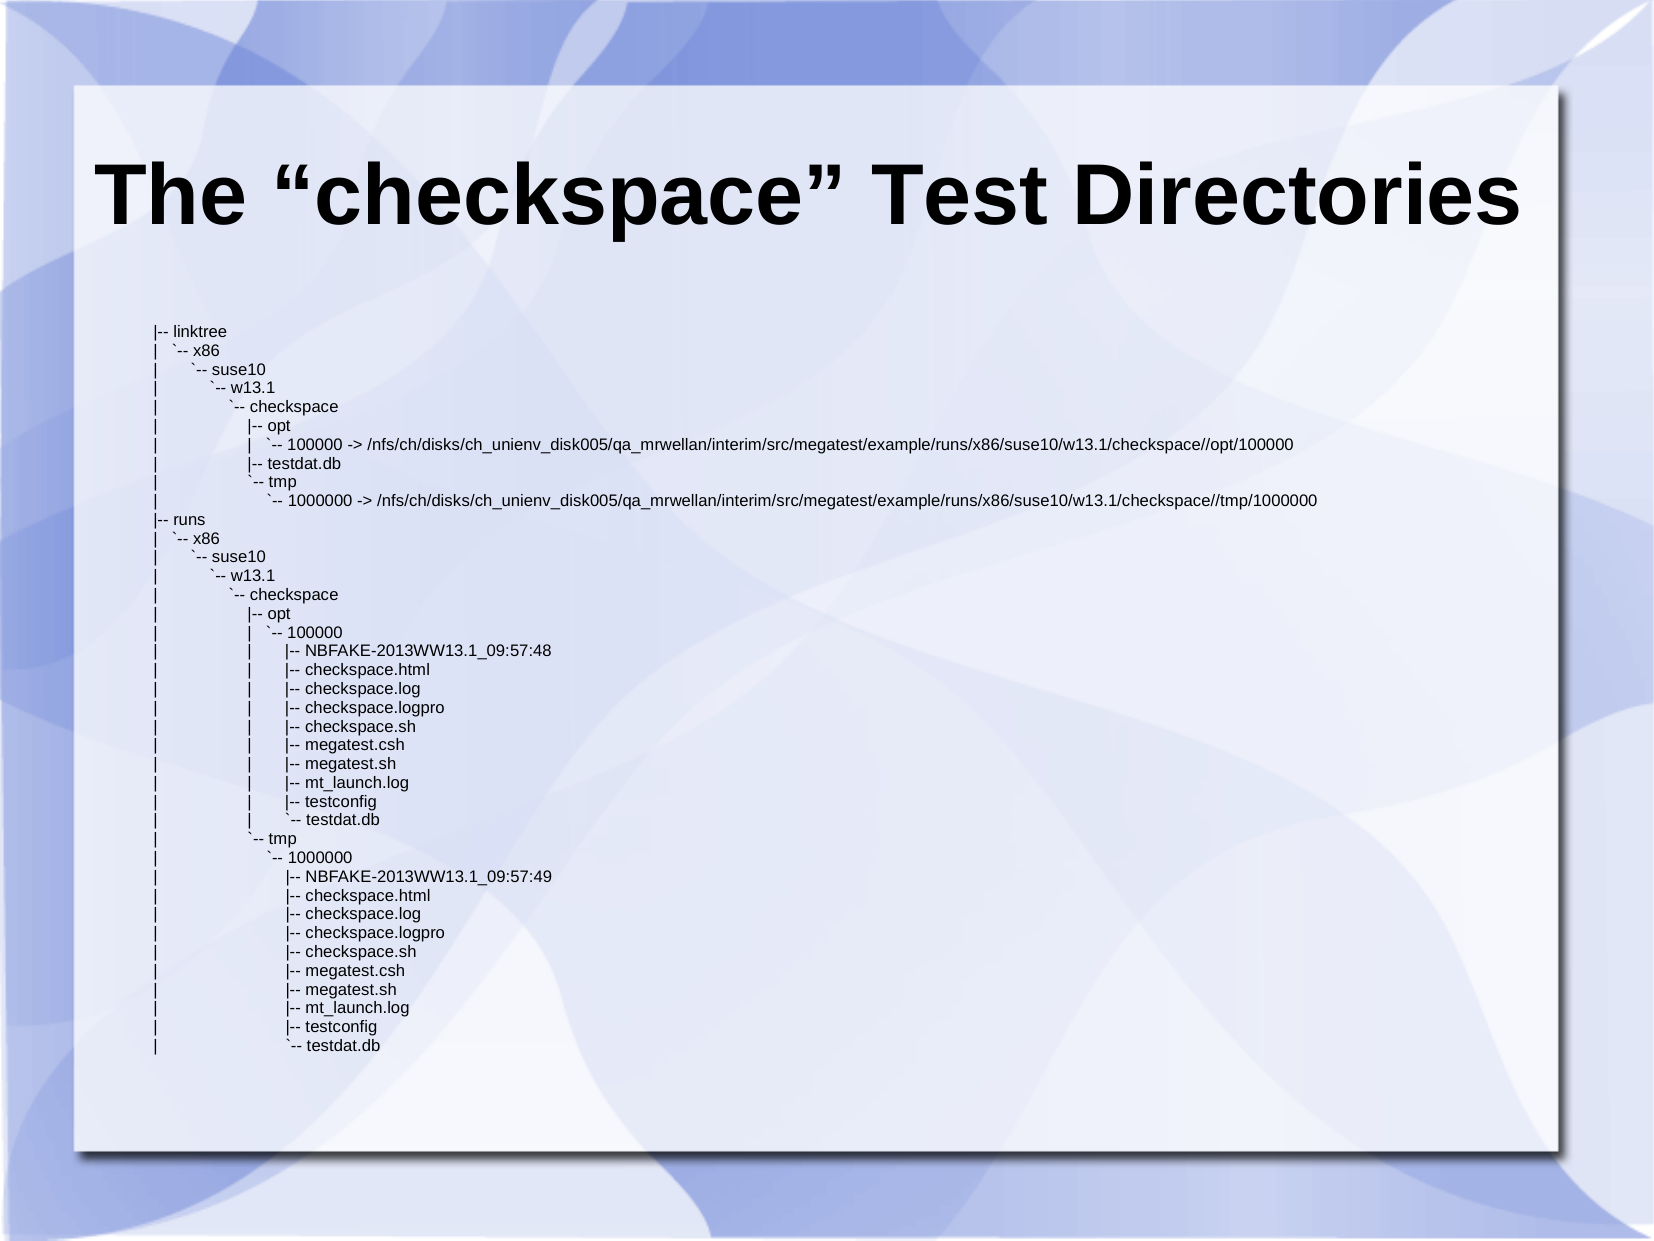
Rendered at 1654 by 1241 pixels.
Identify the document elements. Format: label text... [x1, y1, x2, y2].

title The “checkspace” Test Directories [82, 98, 1536, 291]
text_box |-- linktree | `-- x86 | `-- suse10 | `-- w13.1 | `-- checkspace | |-- opt | | `-- 100000 -> /nfs/ch/disks/ch_unienv_disk005/qa_mrwellan/interim/src/megatest/example/runs/x86/suse10/w13.1/checkspace//opt/100000 | |-- testdat.db | `-- tmp | `-- 1000000 -> /nfs/ch/disks/ch_unienv_disk005/qa_mrwellan/interim/src/megatest/example/runs/x86/suse10/w13.1/checkspace//tmp/1000000 |-- runs | `-- x86 | `-- suse10 | `-- w13.1 | `-- checkspace | |-- opt | | `-- 100000 | | |-- NBFAKE-2013WW13.1_09:57:48 | | |-- checkspace.html | | |-- checkspace.log | | |-- checkspace.logpro | | |-- checkspace.sh | | |-- megatest.csh | | |-- megatest.sh | | |-- mt_launch.log | | |-- testconfig | | `-- testdat.db | `-- tmp | `-- 1000000 | |-- NBFAKE-2013WW13.1_09:57:49 | |-- checkspace.html | |-- checkspace.log | |-- checkspace.logpro | |-- checkspace.sh | |-- megatest.csh | |-- megatest.sh | |-- mt_launch.log | |-- testconfig | `-- testdat.db [138, 315, 1456, 1063]
picture [0, 0, 1654, 1241]
